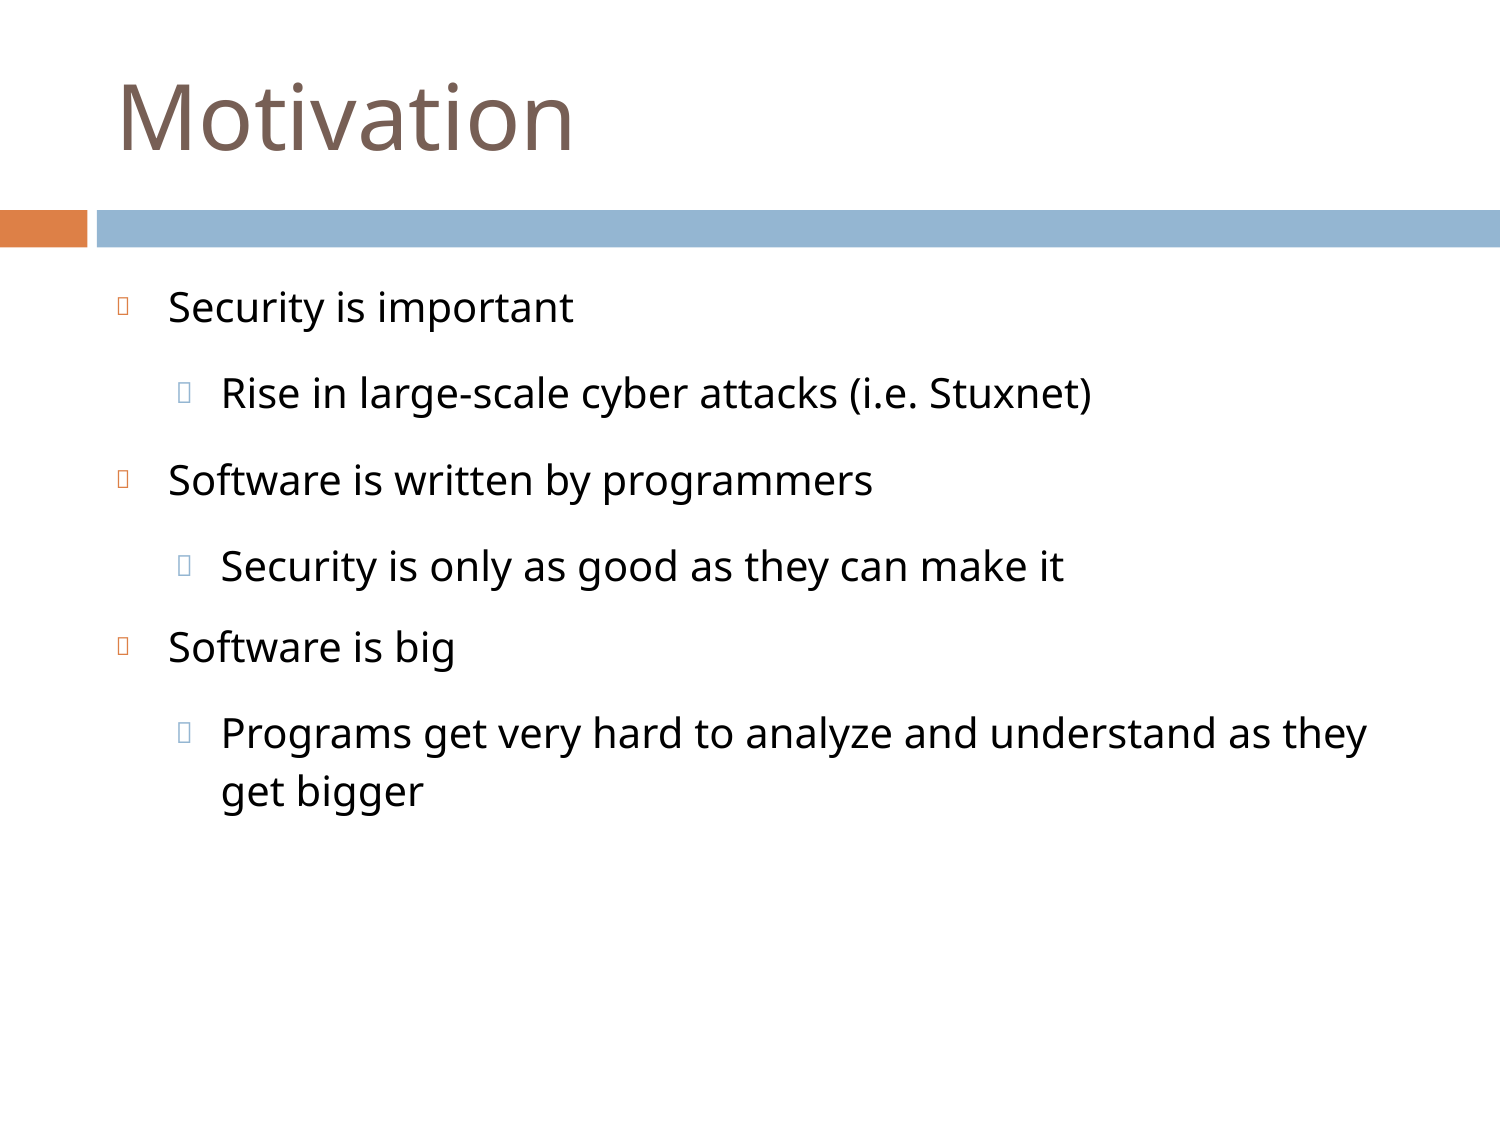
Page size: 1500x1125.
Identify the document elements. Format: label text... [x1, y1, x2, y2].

list Security is important Rise in large-scale cyber attacks (i.e. Stuxnet) Software is written by programmers Security is only as good as they can make it Software is big Programs get very hard to analyze and understand as they get bigger [100, 262, 1438, 1000]
title Motivation [100, 37, 1438, 200]
